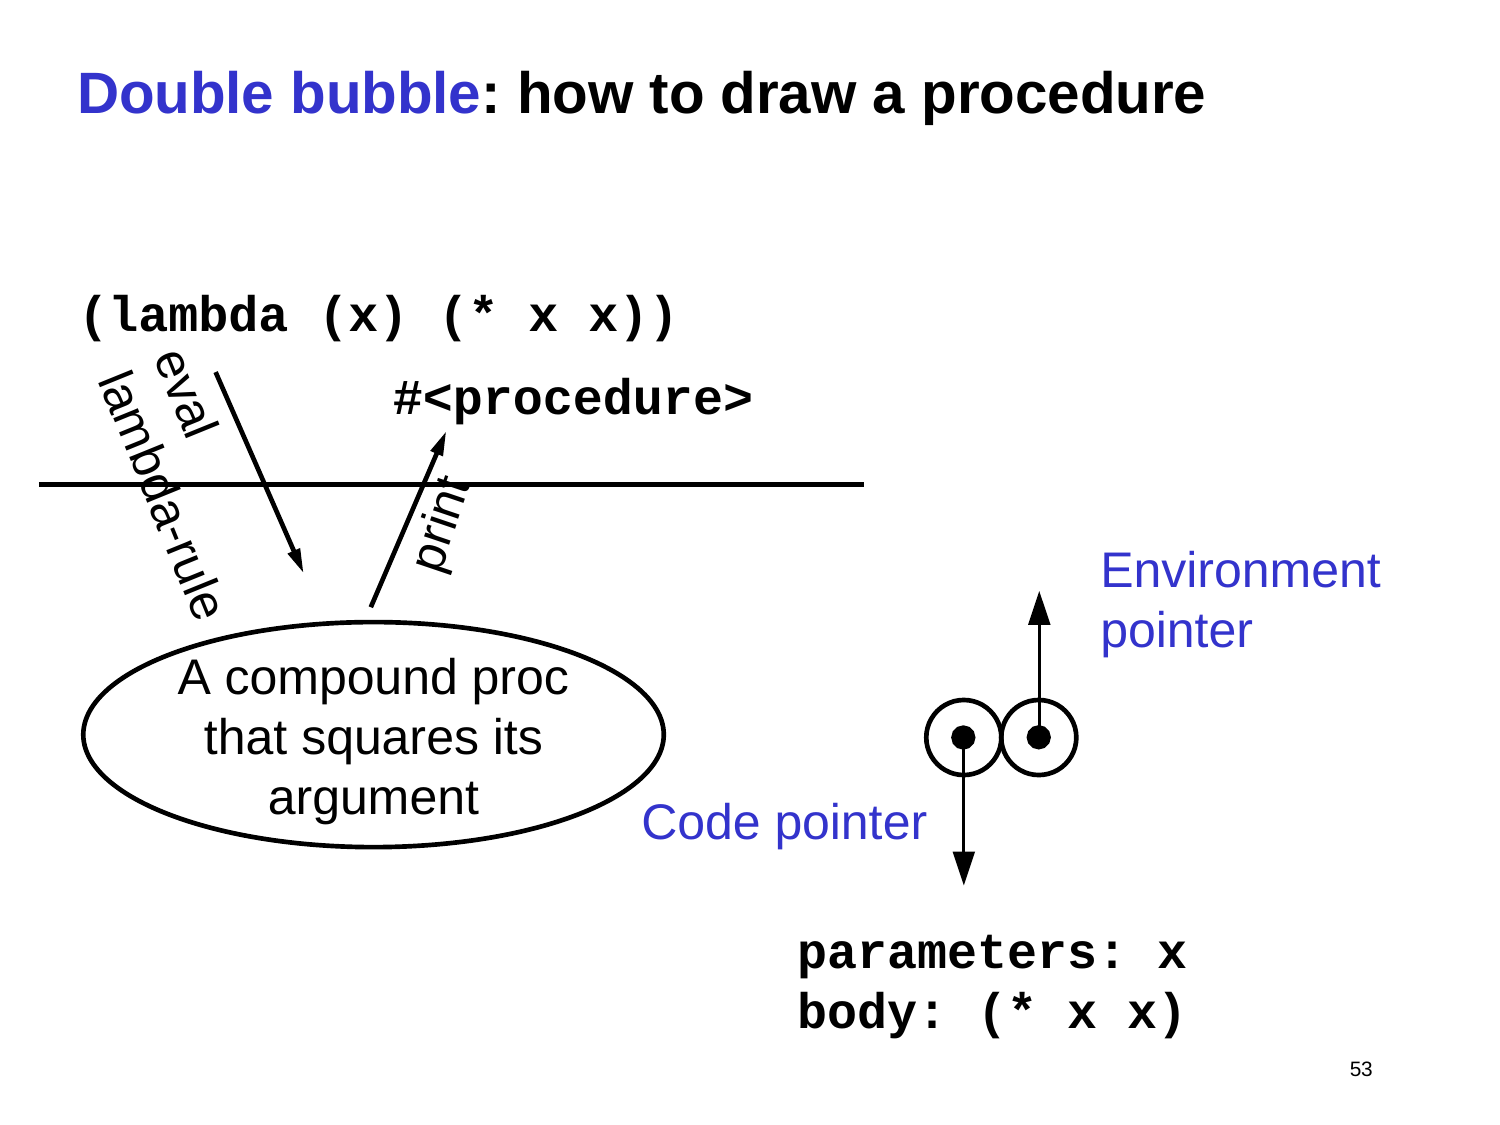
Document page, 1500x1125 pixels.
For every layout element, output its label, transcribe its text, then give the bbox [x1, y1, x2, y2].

text_box A compound proc that squares its argument [83, 622, 664, 848]
text_box #<procedure> [378, 357, 768, 433]
text_box eval lambda-rule [75, 322, 312, 646]
text_box Environment pointer [1085, 530, 1396, 666]
text_box [953, 727, 974, 747]
text_box (lambda (x) (* x x)) [63, 273, 694, 350]
text_box [1028, 727, 1049, 748]
title Double bubble: how to draw a procedure [62, 24, 1338, 163]
text_box parameters: x body: (* x x) [782, 911, 1203, 1047]
text_box print [380, 450, 494, 595]
text_box Code pointer [626, 782, 943, 858]
